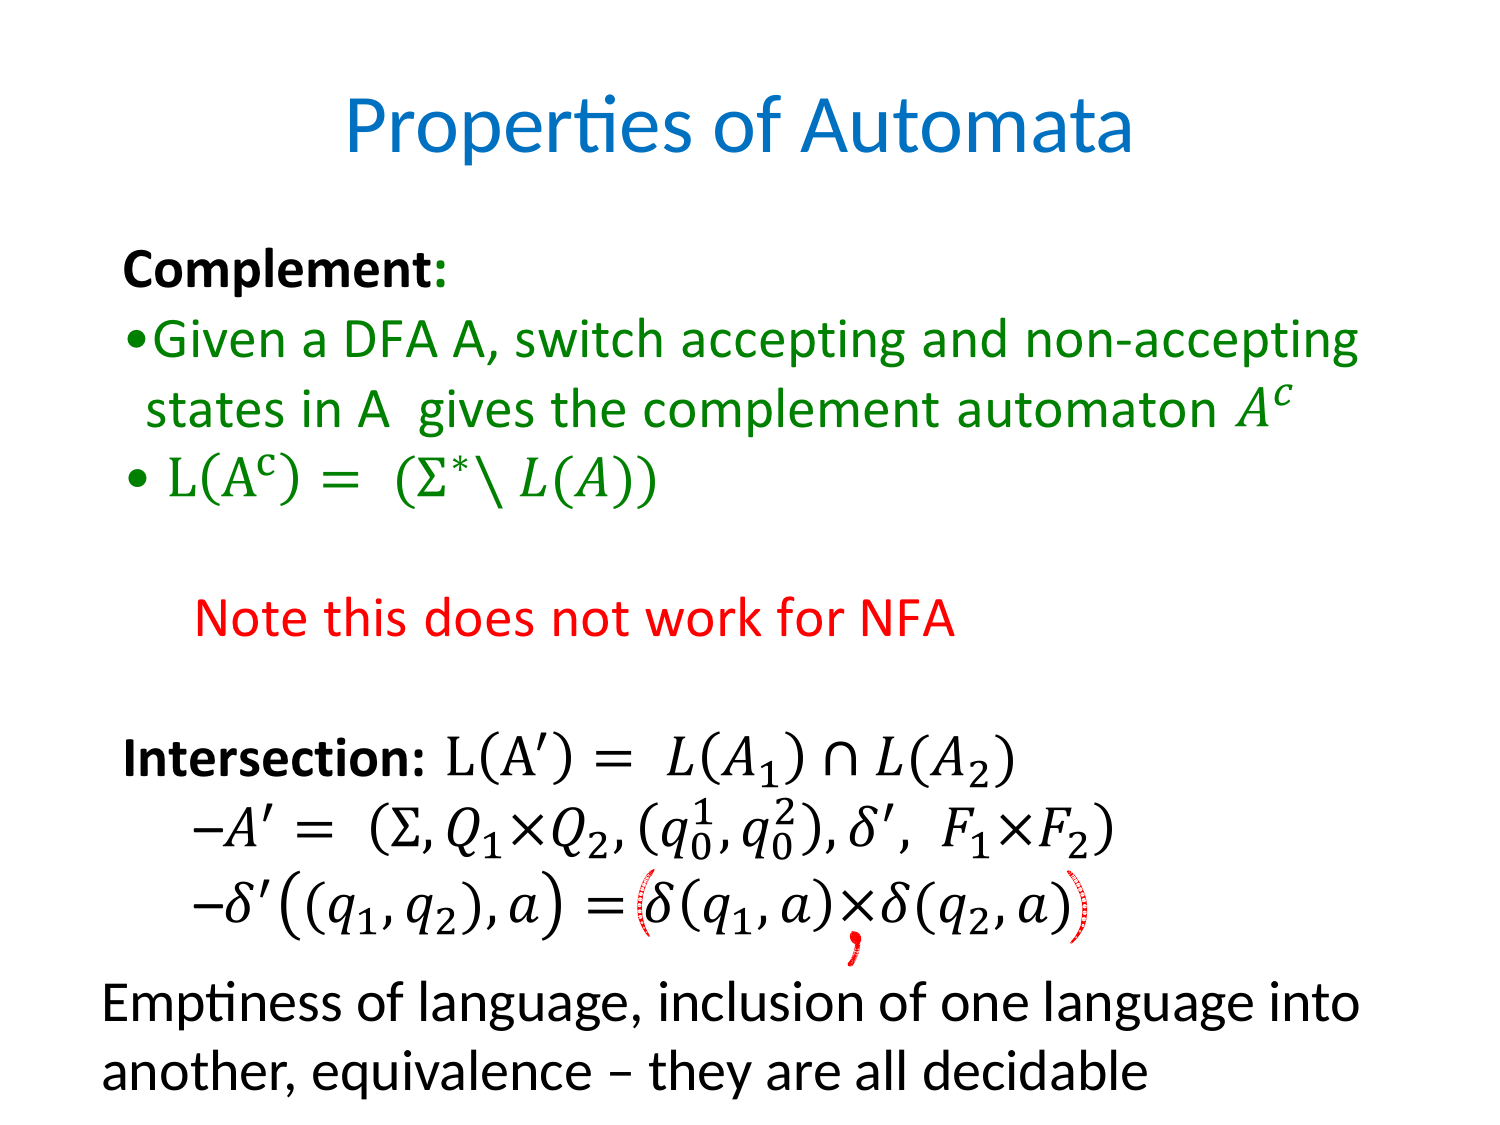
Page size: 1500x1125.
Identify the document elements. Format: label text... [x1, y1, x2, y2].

picture [634, 866, 1090, 963]
text_box Emptiness of language, inclusion of one language into another, equivalence – they are all decidable [48, 963, 1434, 1103]
list [75, 214, 1425, 963]
title Properties of Automata [75, 25, 1425, 213]
